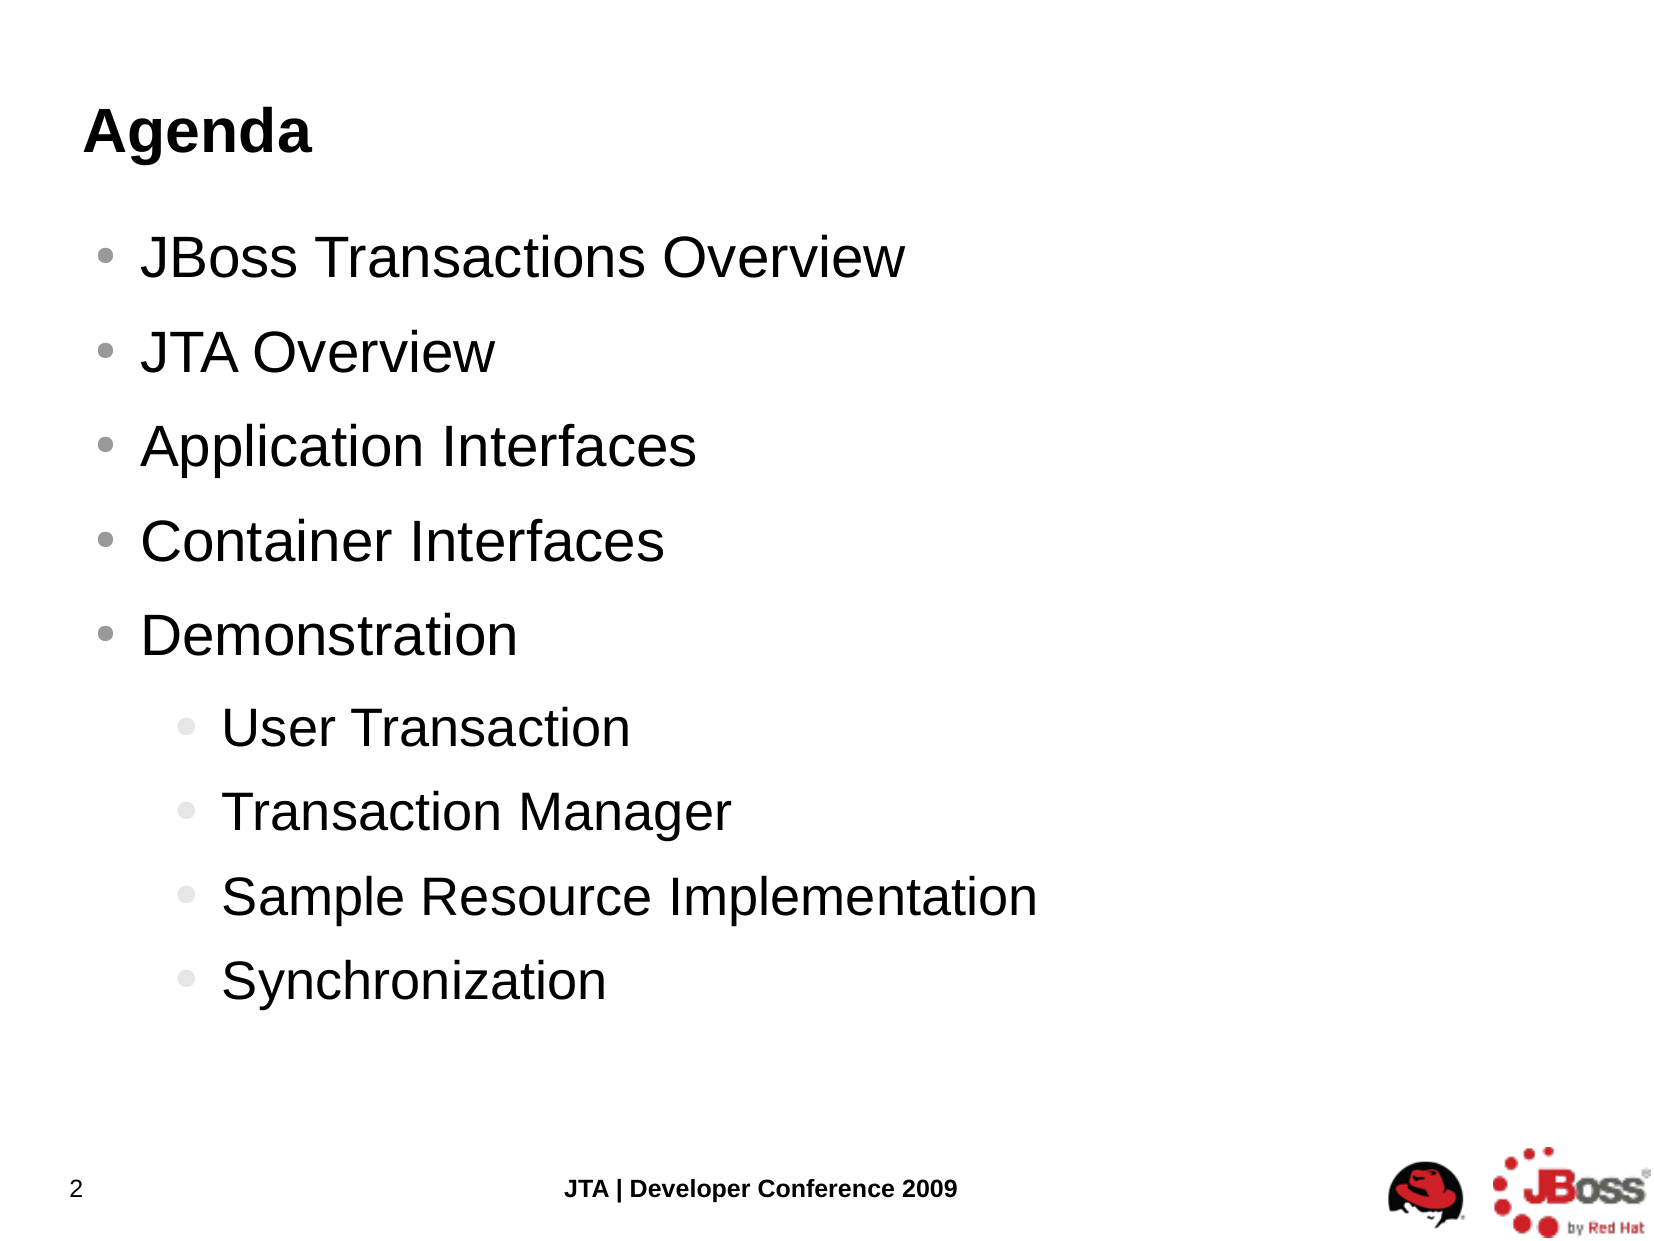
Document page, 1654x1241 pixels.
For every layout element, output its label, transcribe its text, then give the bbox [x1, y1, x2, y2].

picture [1493, 1147, 1651, 1238]
list JBoss Transactions Overview JTA Overview Application Interfaces Container Interfaces Demonstration User Transaction Transaction Manager Sample Resource Implementation Synchronization [80, 225, 1576, 1132]
picture [1387, 1159, 1471, 1238]
title Agenda [82, 37, 1571, 225]
